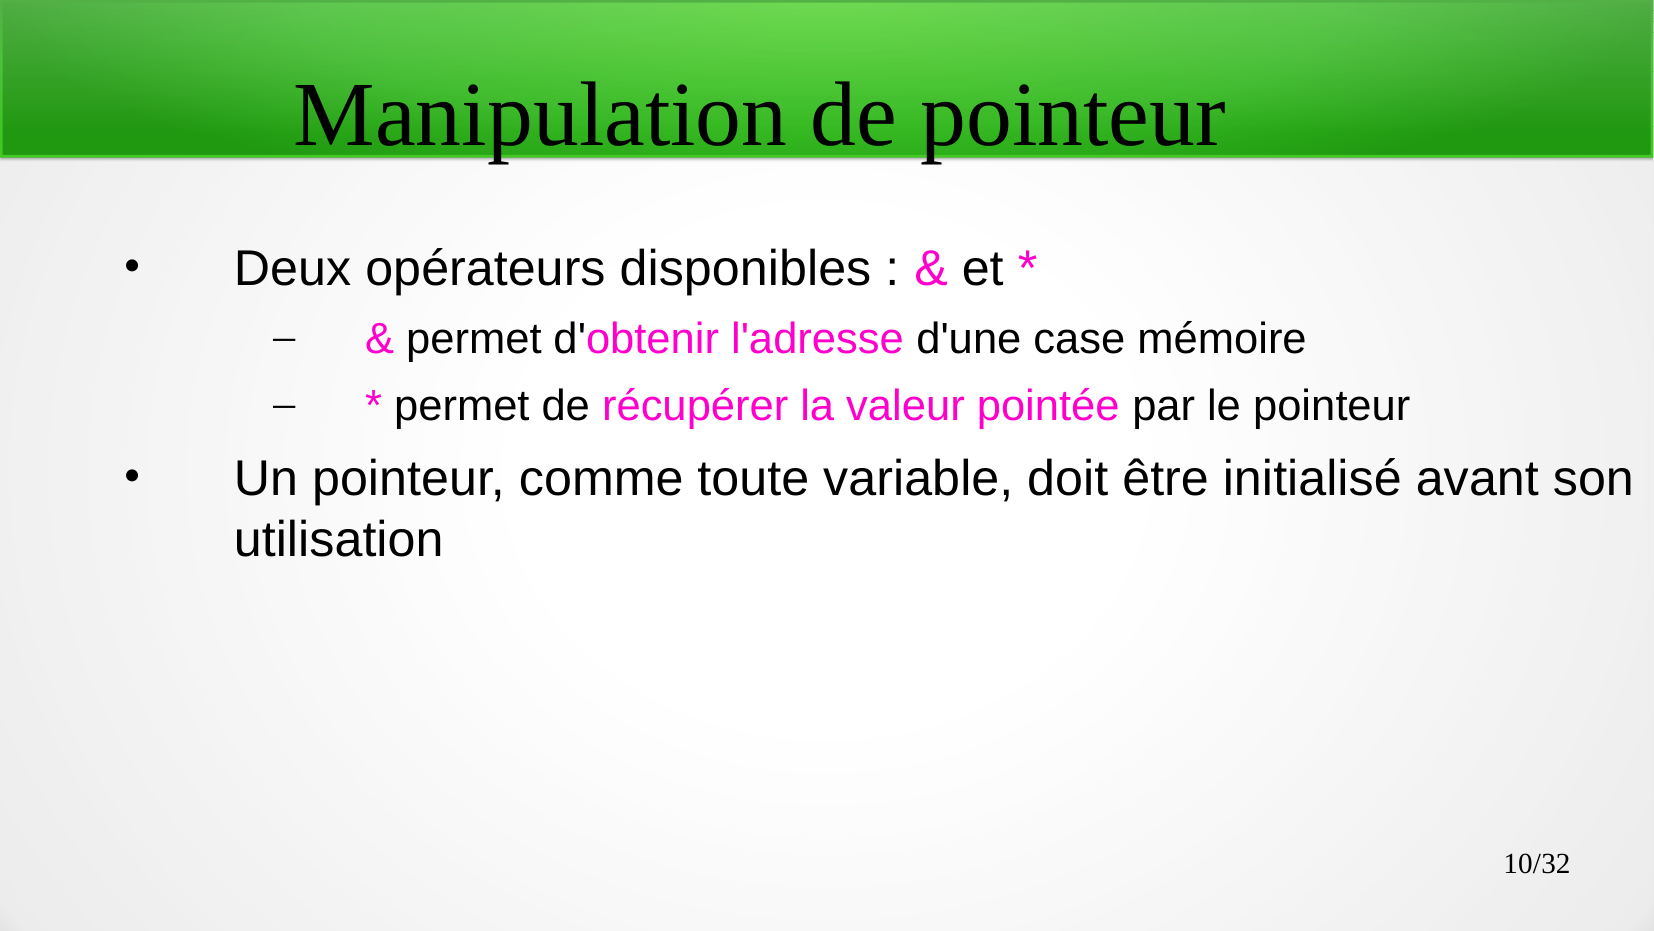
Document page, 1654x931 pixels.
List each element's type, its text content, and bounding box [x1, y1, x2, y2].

text_box Manipulation de pointeur [192, 47, 1330, 171]
list Deux opérateurs disponibles : & et * & permet d'obtenir l'adresse d'une case mémoire * permet de récupérer la valeur pointée par le pointeur Un pointeur, comme toute variable, doit être initialisé avant son utilisation [108, 227, 1654, 635]
